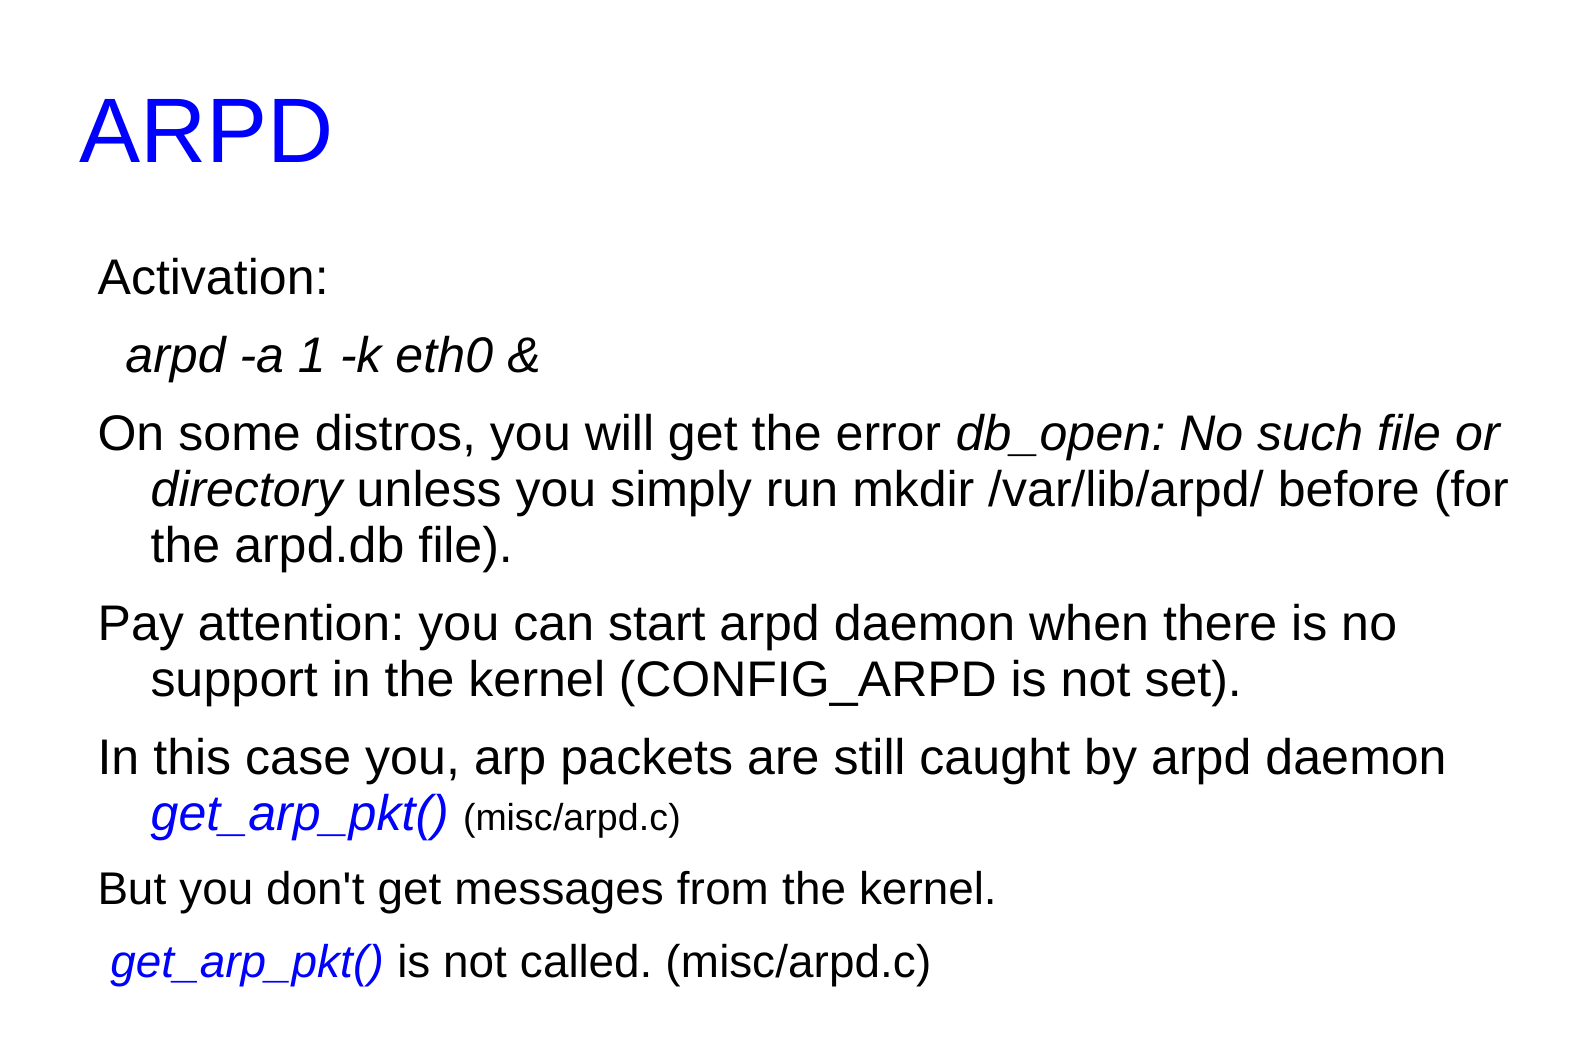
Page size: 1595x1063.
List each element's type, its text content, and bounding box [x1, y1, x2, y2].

list Activation: arpd -a 1 -k eth0 & On some distros, you will get the error db_open: No such file or directory unless you simply run mkdir /var/lib/arpd/ before (for the arpd.db file). Pay attention: you can start arpd daemon when there is no support in the kernel (CONFIG_ARPD is not set). In this case you, arp packets are still caught by arpd daemon get_arp_pkt() (misc/arpd.c) But you don't get messages from the kernel. get_arp_pkt() is not called. (misc/arpd.c) [79, 248, 1515, 1061]
title ARPD [79, 49, 1515, 213]
